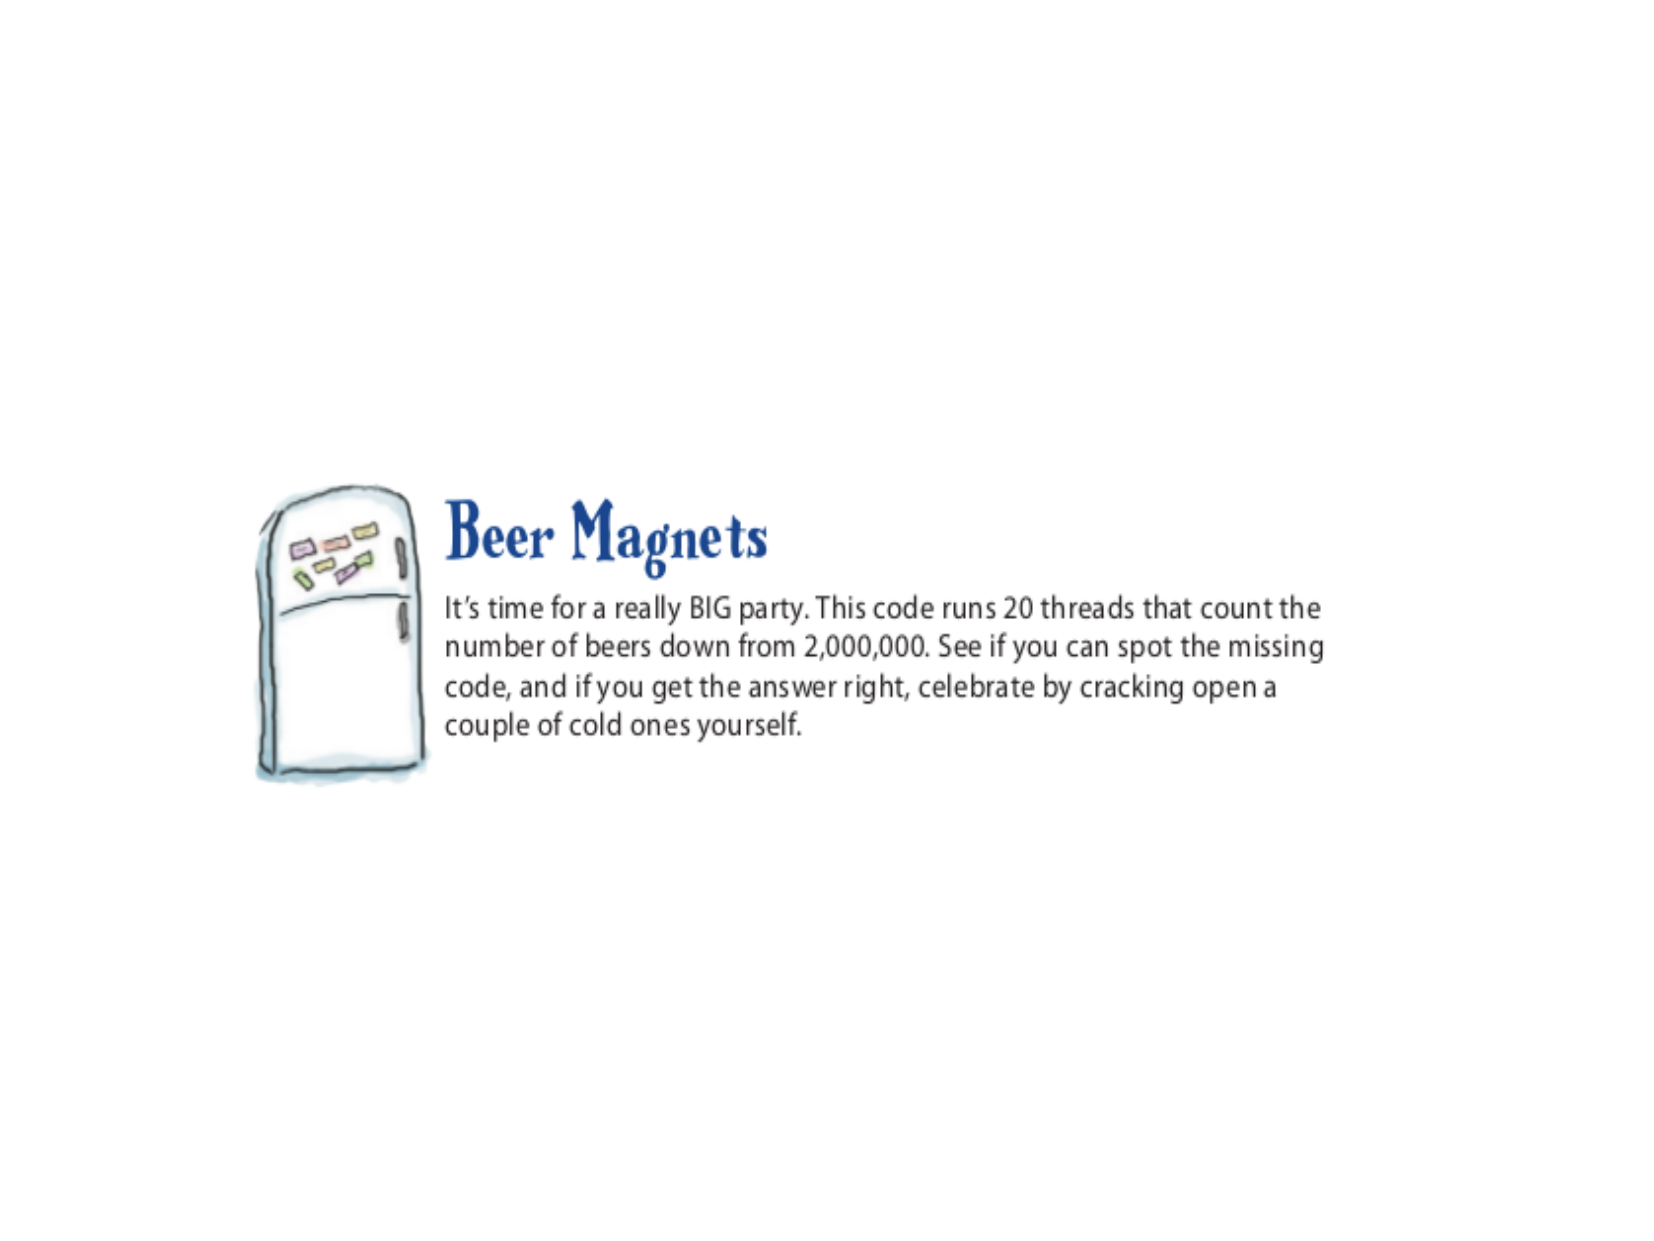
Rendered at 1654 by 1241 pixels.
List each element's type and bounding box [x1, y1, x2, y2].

picture [236, 401, 1394, 792]
